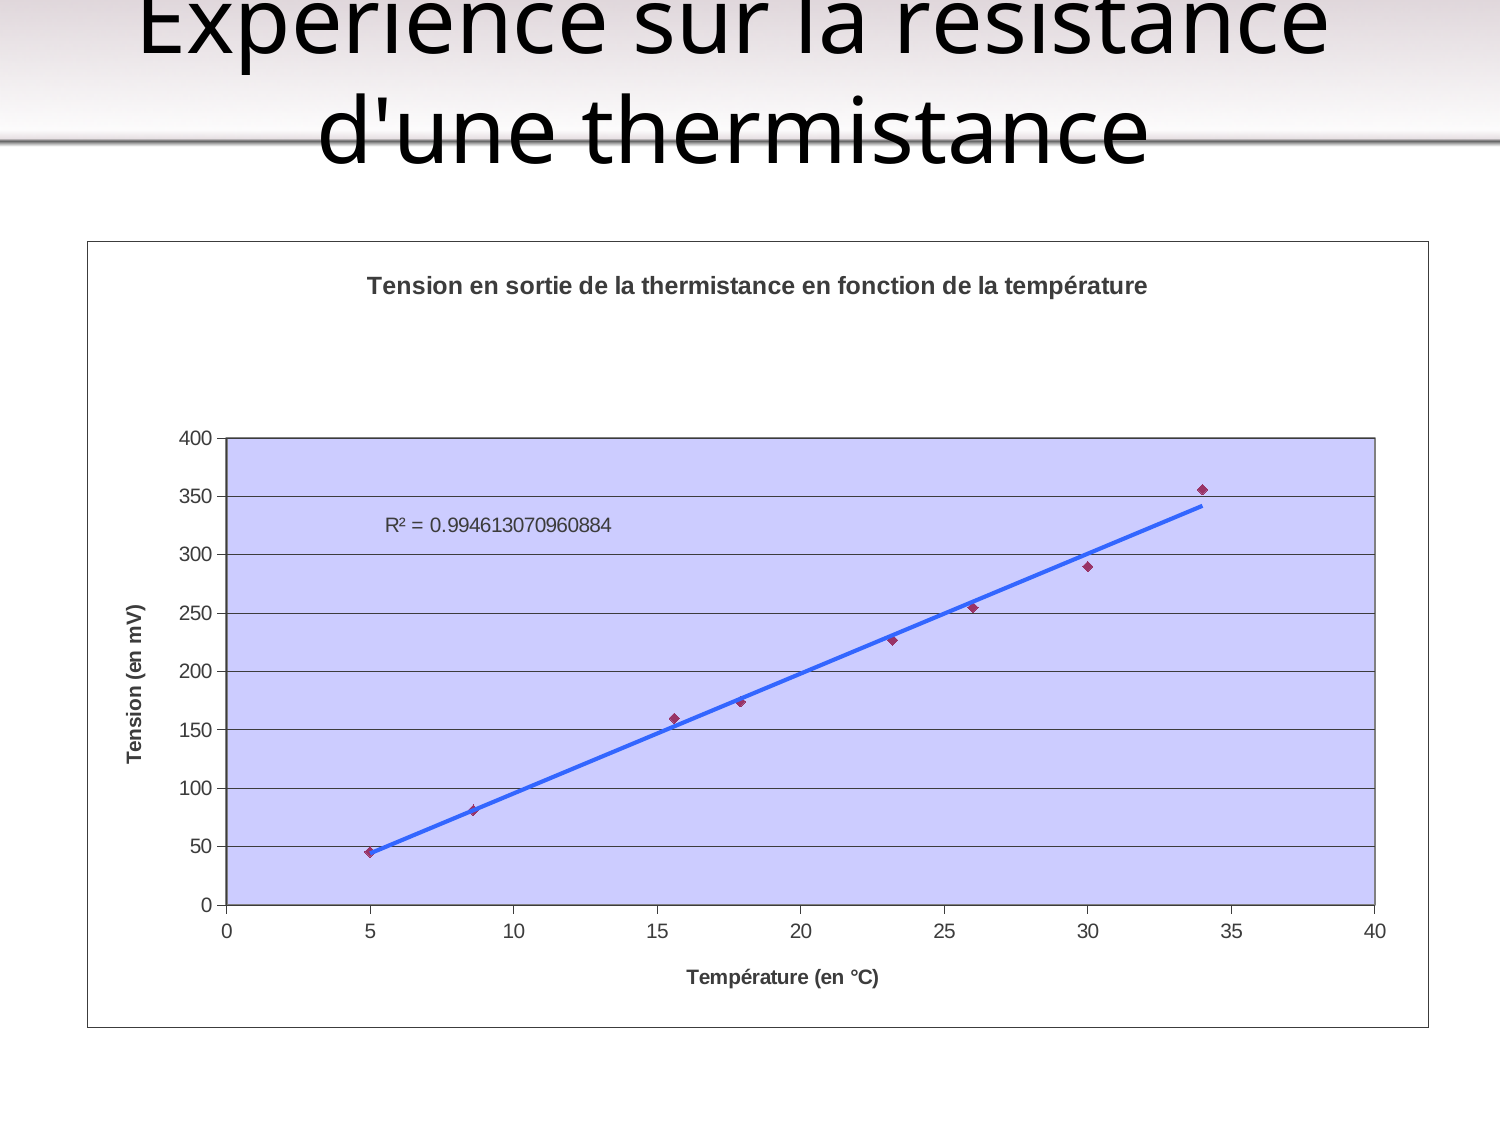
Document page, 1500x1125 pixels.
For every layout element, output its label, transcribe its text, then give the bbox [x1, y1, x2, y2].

chart [87, 241, 1429, 1028]
title Expérience sur la résistance d'une thermistance [59, 0, 1410, 190]
picture [0, 0, 1500, 1111]
